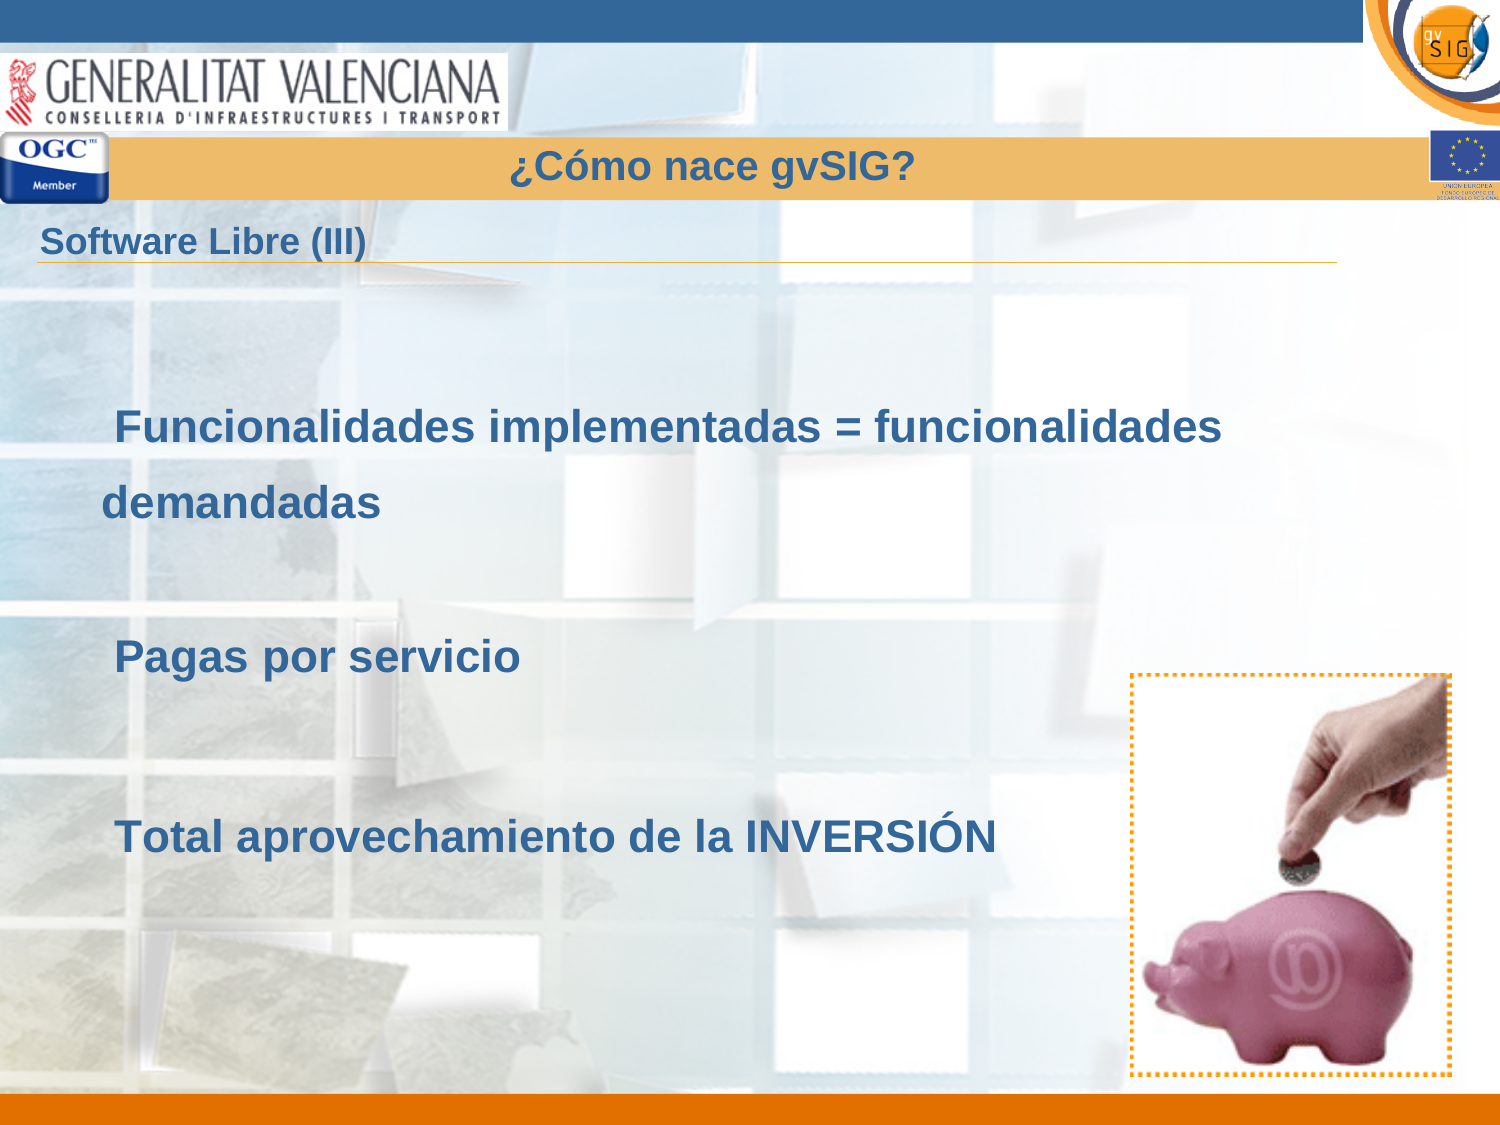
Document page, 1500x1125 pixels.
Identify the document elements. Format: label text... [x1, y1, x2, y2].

picture [1363, 0, 1500, 127]
picture [0, 53, 508, 131]
picture [1429, 129, 1500, 200]
picture [0, 132, 109, 137]
picture [1130, 673, 1452, 1077]
text_box ¿Cómo nace gvSIG? [0, 137, 1426, 205]
text_box Funcionalidades implementadas = funcionalidades demandadas Pagas por servicio Total aprovechamiento de la INVERSIÓN [101, 375, 1490, 846]
text_box Software Libre (III) [25, 209, 946, 271]
